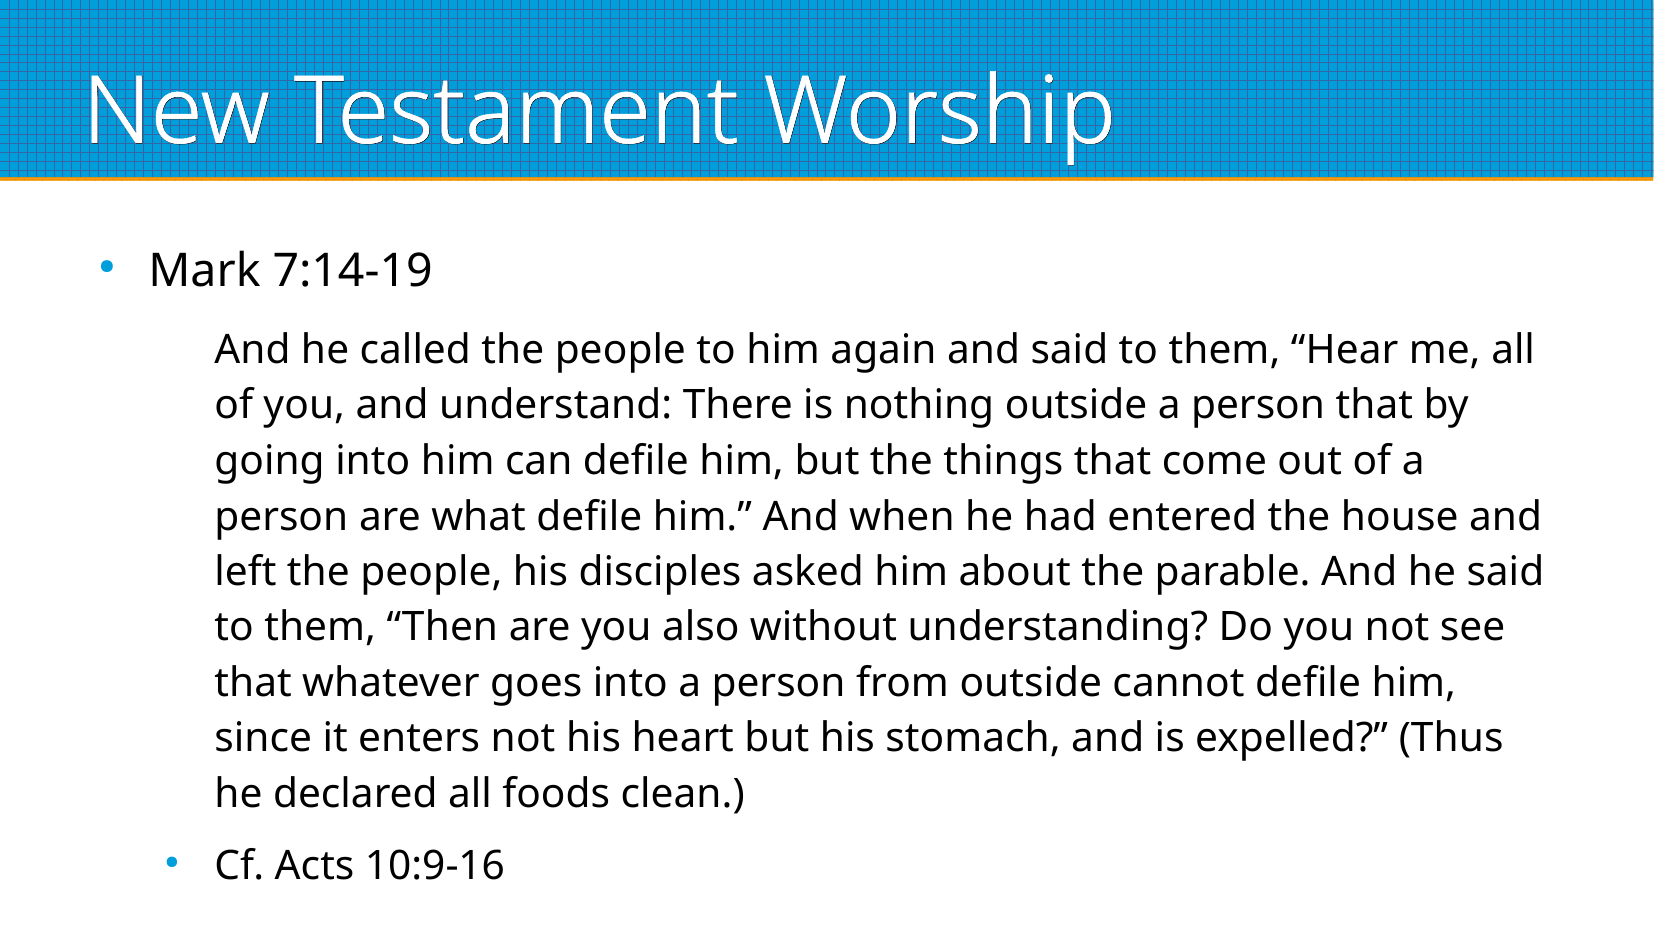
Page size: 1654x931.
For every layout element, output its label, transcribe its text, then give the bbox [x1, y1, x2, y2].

title New Testament Worship [82, 14, 1571, 171]
list Mark 7:14-19 And he called the people to him again and said to them, “Hear me, all of you, and understand: There is nothing outside a person that by going into him can defile him, but the things that come out of a person are what defile him.” And when he had entered the house and left the people, his disciples asked him about the parable. And he said to them, “Then are you also without understanding? Do you not see that whatever goes into a person from outside cannot defile him, since it enters not his heart but his stomach, and is expelled?” (Thus he declared all foods clean.) Cf. Acts 10:9-16 [82, 236, 1563, 901]
